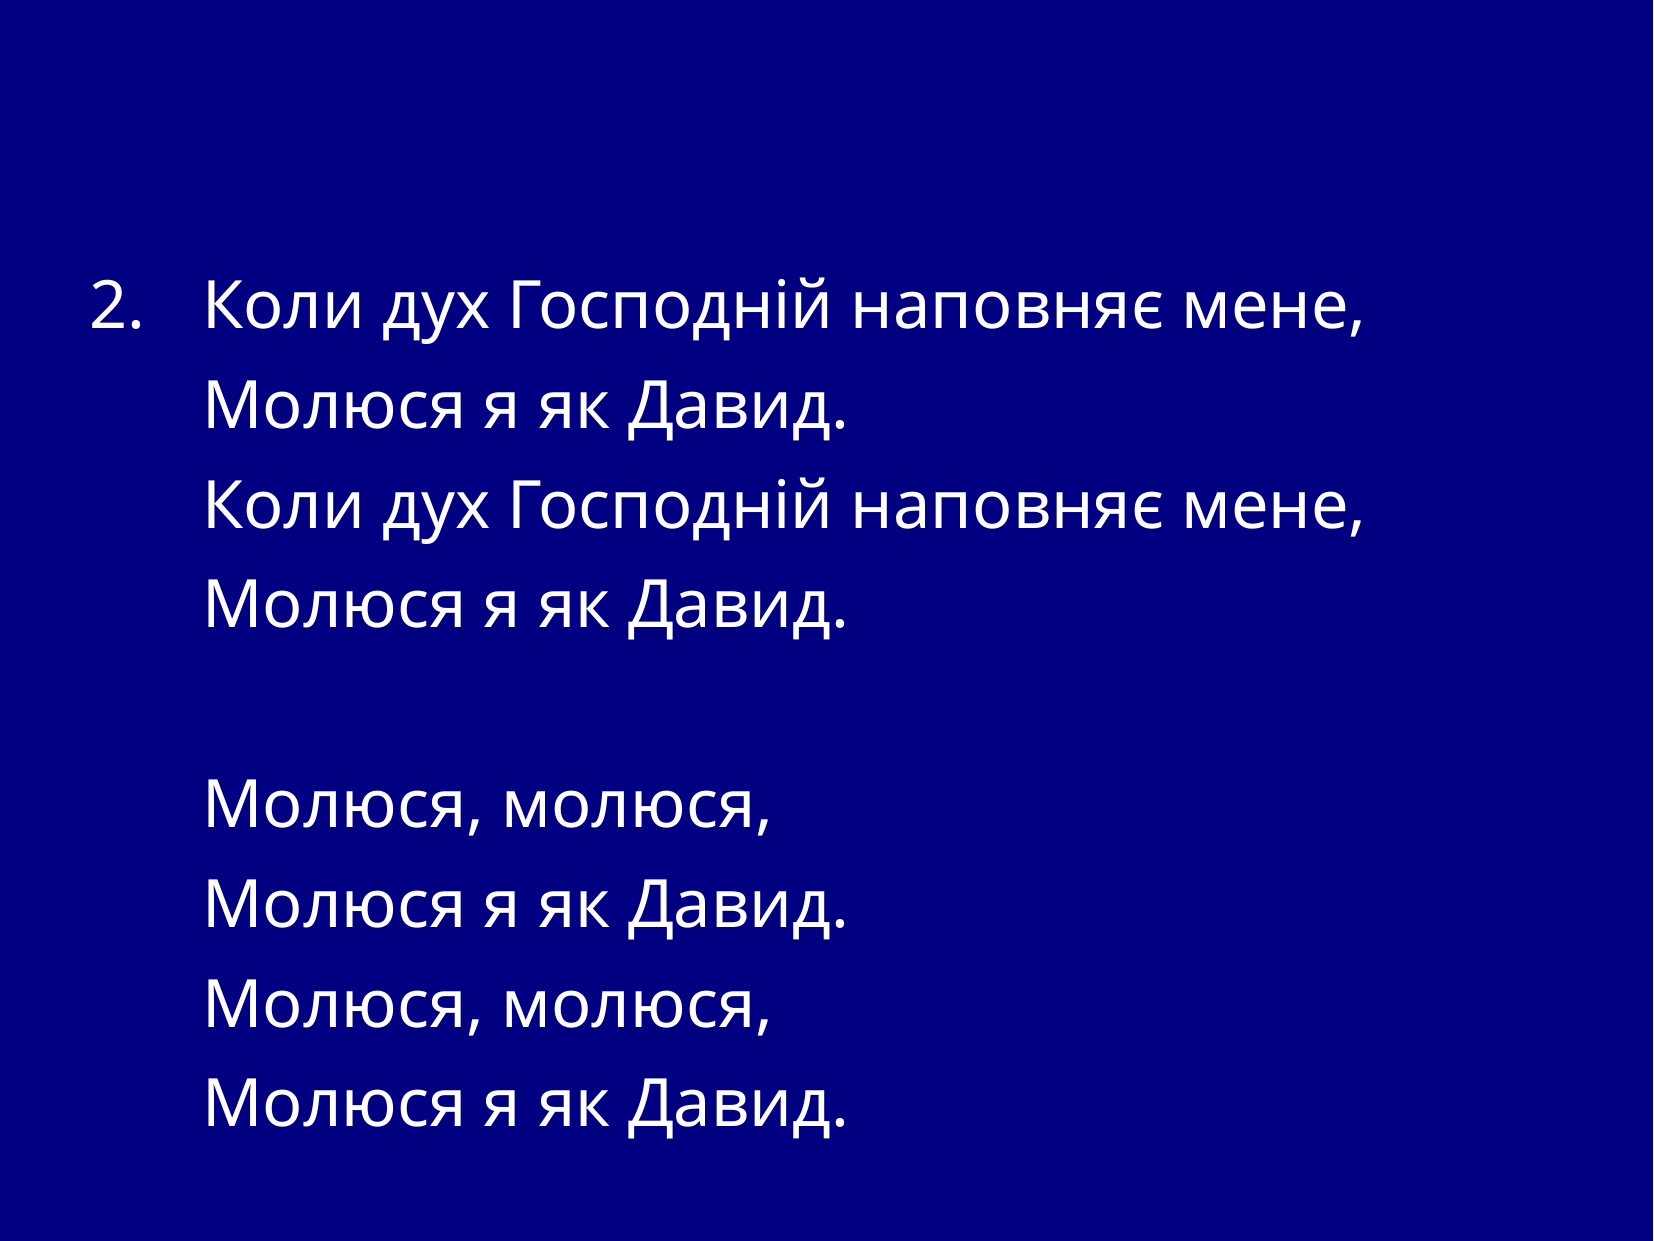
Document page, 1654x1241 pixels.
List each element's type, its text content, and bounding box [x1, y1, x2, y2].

text_box 2. Коли дух Господній наповняє мене, Молюся я як Давид. Коли дух Господній наповняє мене, Молюся я як Давид. Молюся, молюся, Молюся я як Давид. Молюся, молюся, Молюся я як Давид. [75, 150, 1576, 1163]
